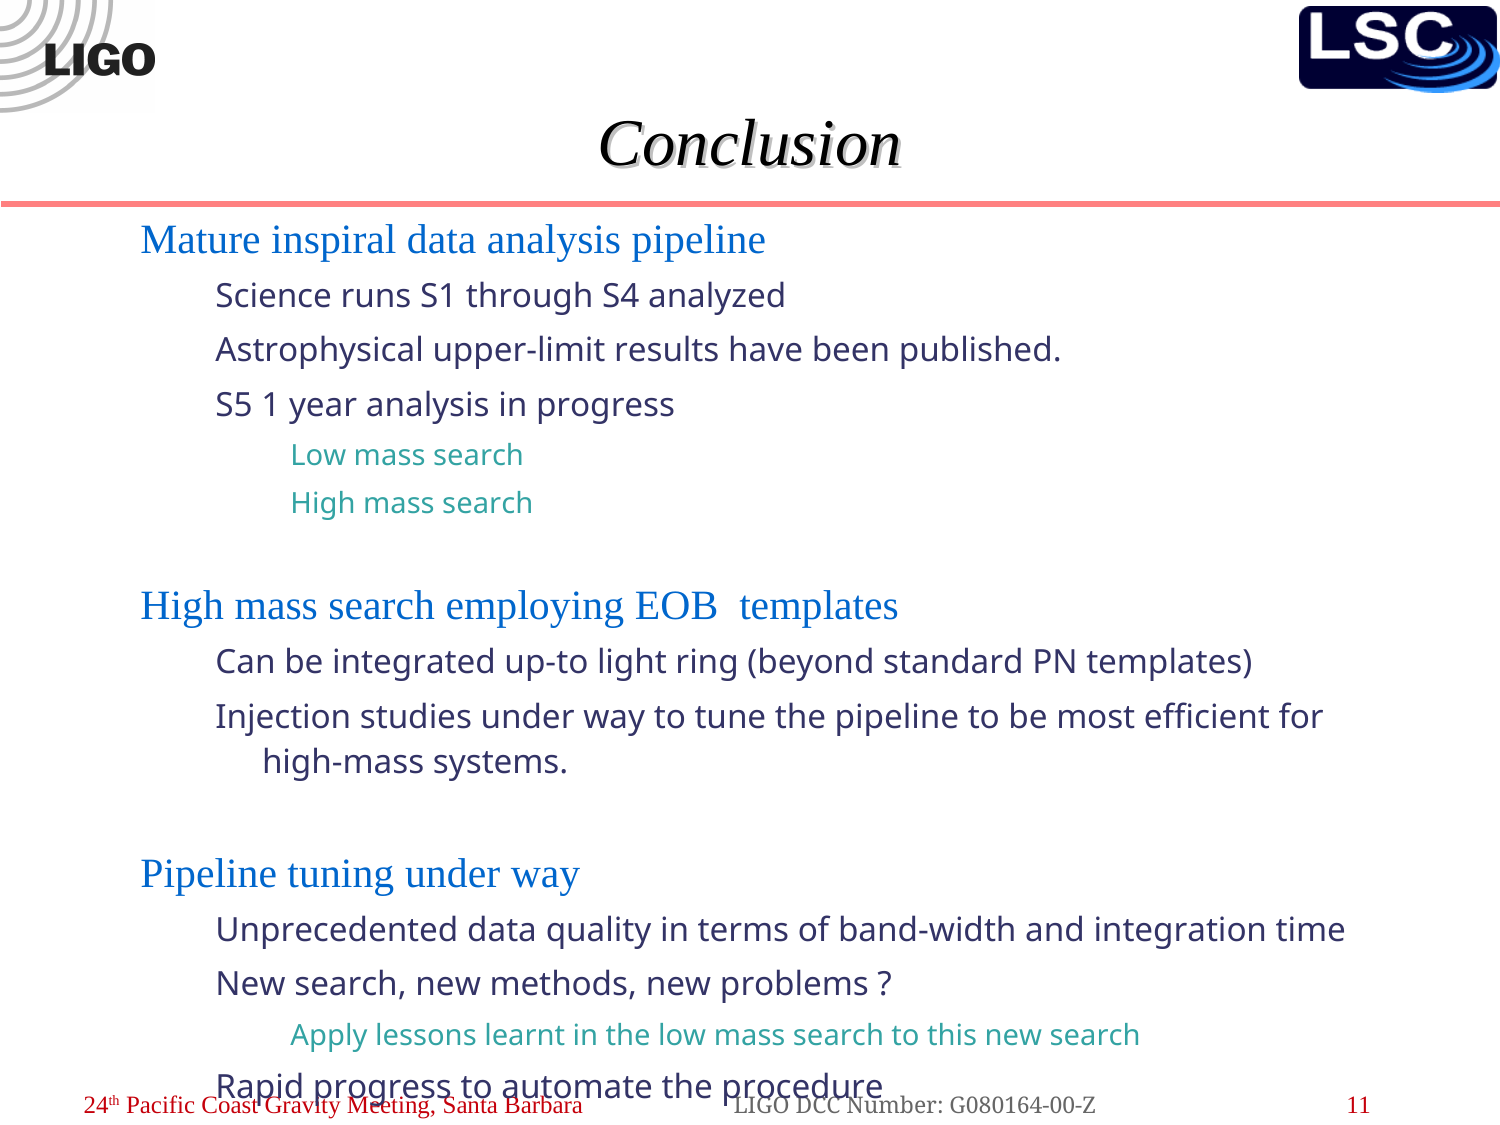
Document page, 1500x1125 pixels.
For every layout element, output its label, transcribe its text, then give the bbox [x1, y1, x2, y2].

title Conclusion [156, 94, 1344, 192]
list Mature inspiral data analysis pipeline Science runs S1 through S4 analyzed Astrophysical upper-limit results have been published. S5 1 year analysis in progress Low mass search High mass search High mass search employing EOB templates Can be integrated up-to light ring (beyond standard PN templates) Injection studies under way to tune the pipeline to be most efficient for high-mass systems. Pipeline tuning under way Unprecedented data quality in terms of band-width and integration time New search, new methods, new problems ? Apply lessons learnt in the low mass search to this new search Rapid progress to automate the procedure [140, 215, 1360, 1021]
picture [1299, 6, 1500, 93]
